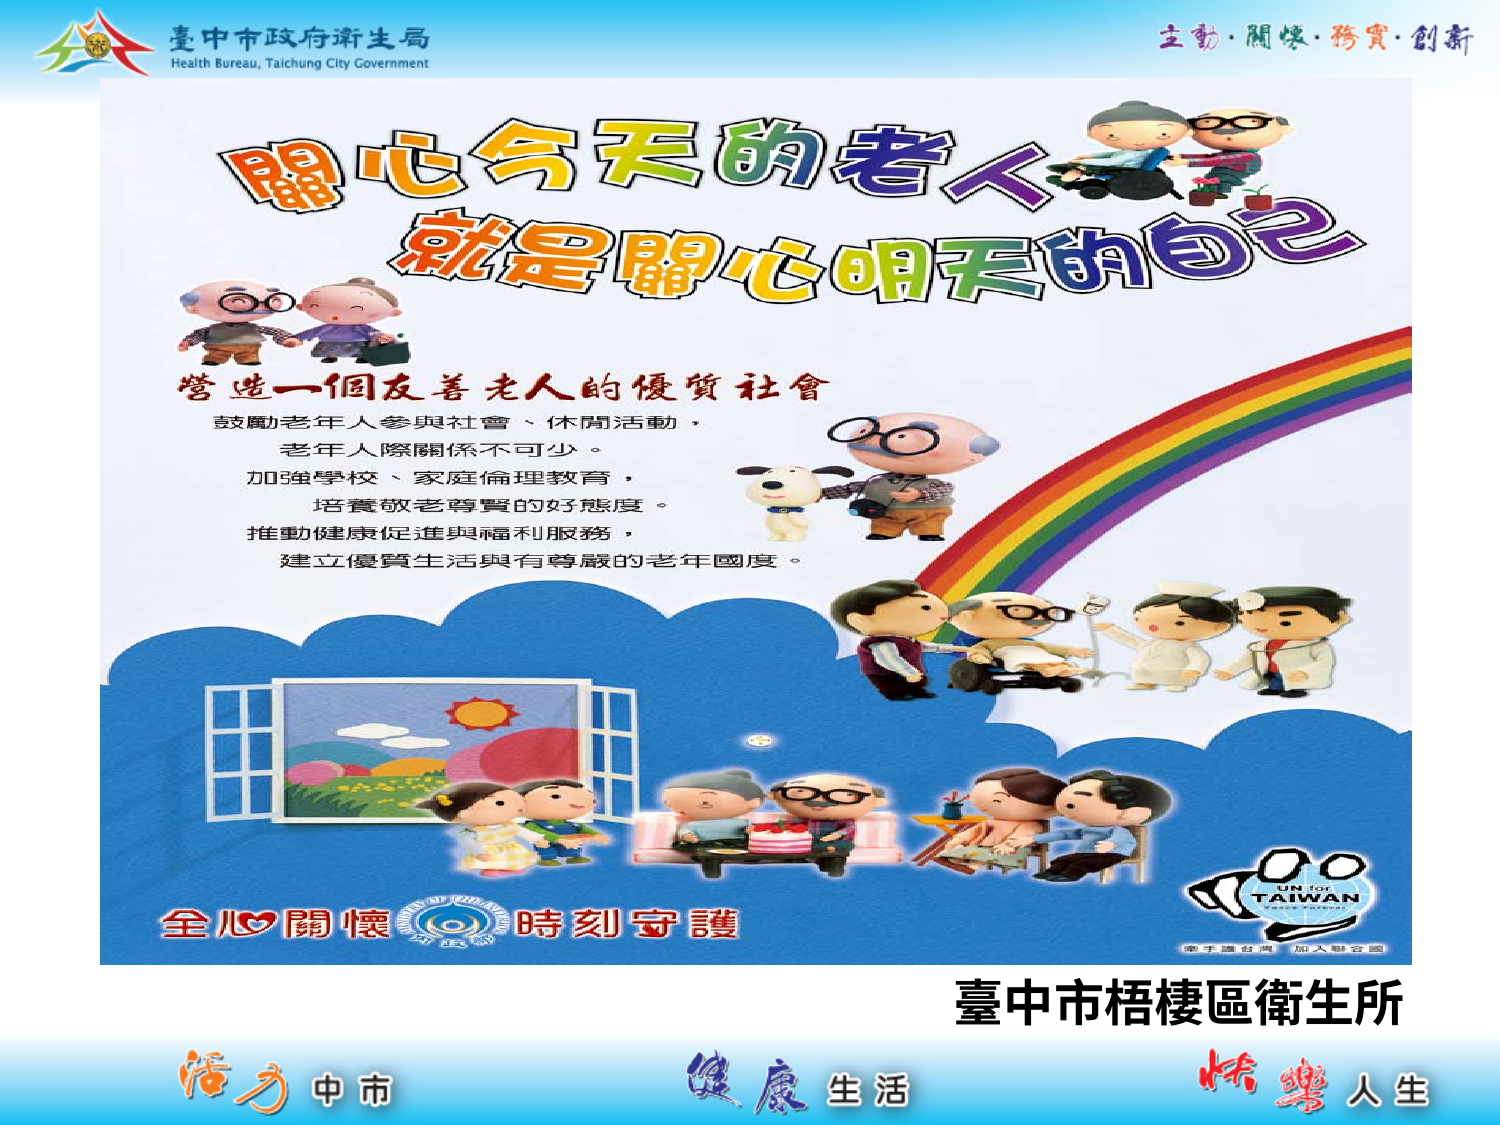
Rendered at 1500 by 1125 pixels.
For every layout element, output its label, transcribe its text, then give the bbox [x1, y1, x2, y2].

text_box 臺中市梧棲區衛生所 [939, 964, 1420, 1040]
picture [100, 78, 1412, 965]
